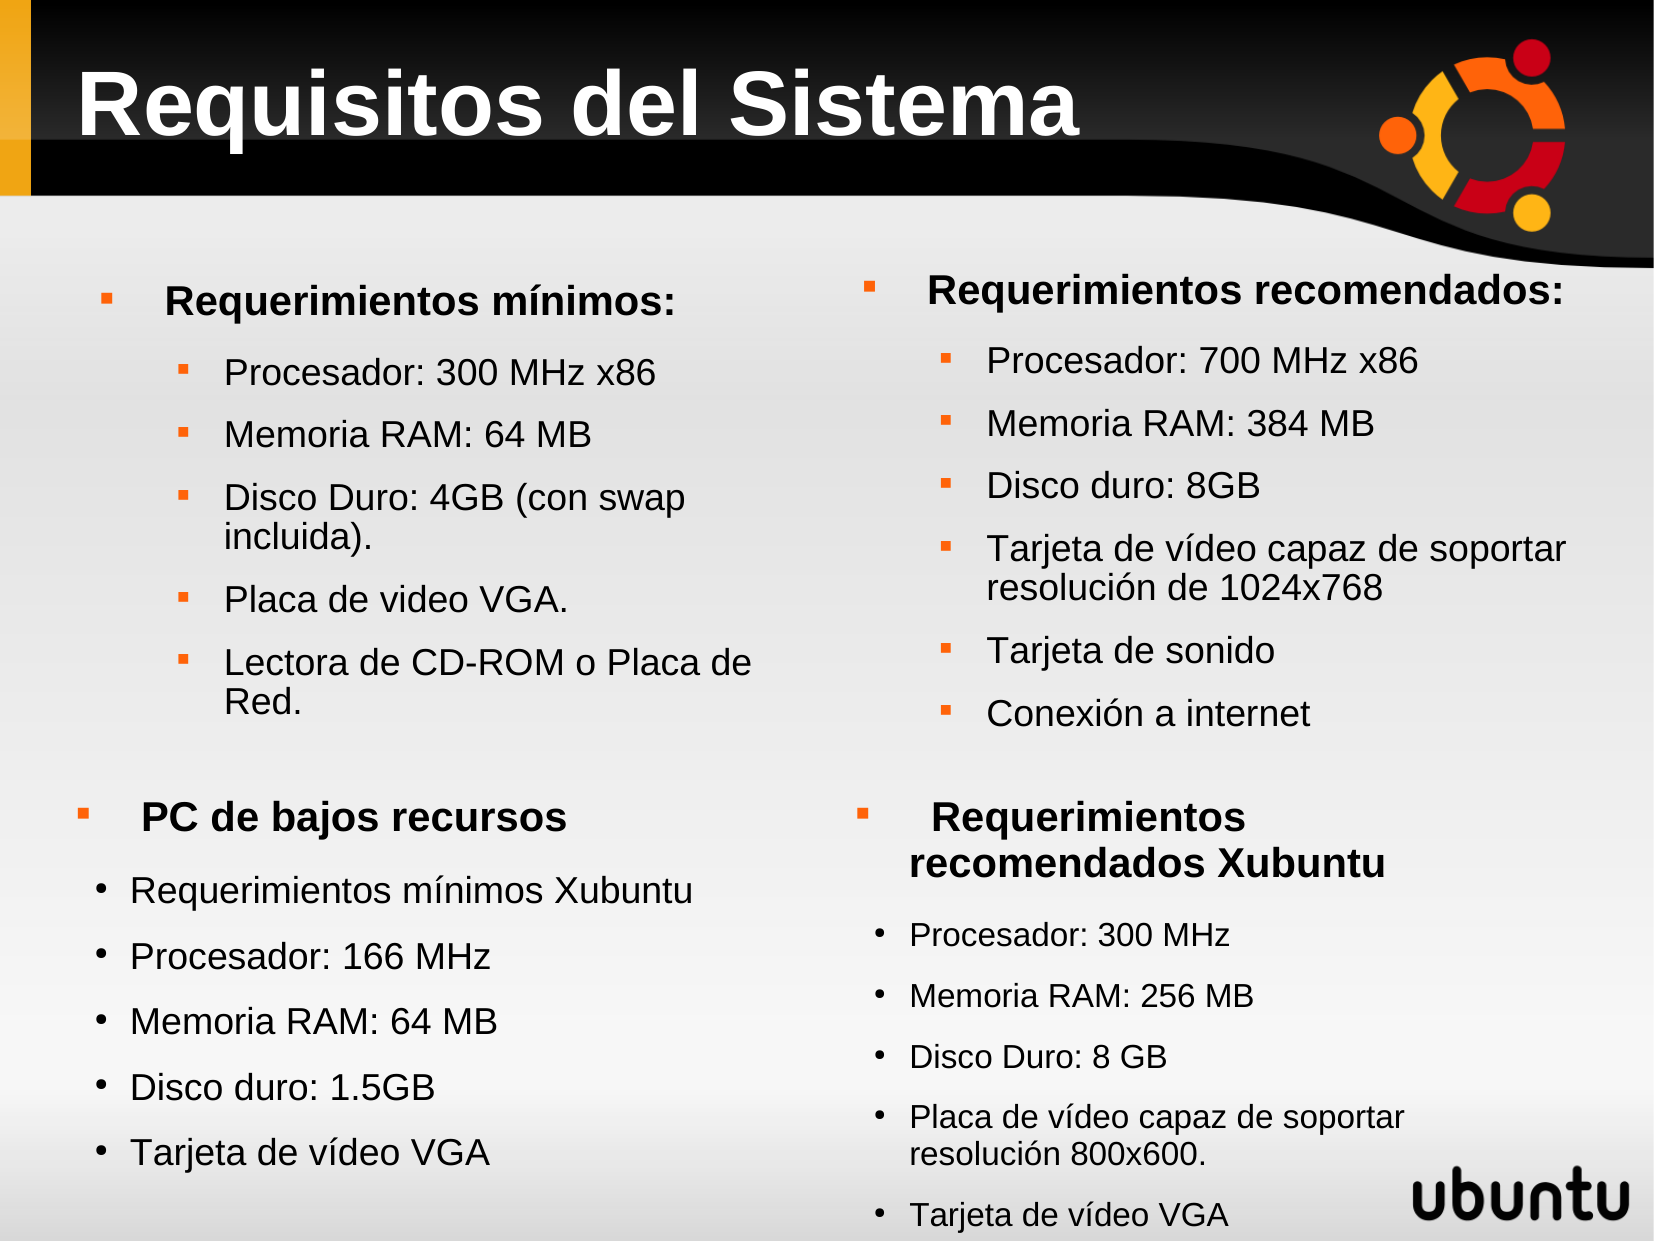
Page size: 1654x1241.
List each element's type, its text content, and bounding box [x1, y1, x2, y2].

list Requerimientos recomendados: Procesador: 700 MHz x86 Memoria RAM: 384 MB Disco duro: 8GB Tarjeta de vídeo capaz de soportar resolución de 1024x768 Tarjeta de sonido Conexión a internet [845, 266, 1572, 1071]
text_box PC de bajos recursos Requerimientos mínimos Xubuntu Procesador: 166 MHz Memoria RAM: 64 MB Disco duro: 1.5GB Tarjeta de vídeo VGA [59, 791, 768, 1238]
picture [0, 0, 1654, 1241]
text_box Requerimientos recomendados Xubuntu Procesador: 300 MHz Memoria RAM: 256 MB Disco Duro: 8 GB Placa de vídeo capaz de soportar resolución 800x600. Tarjeta de vídeo VGA [838, 791, 1548, 1241]
title Requisitos del Sistema [76, 0, 1565, 208]
list Requerimientos mínimos: Procesador: 300 MHz x86 Memoria RAM: 64 MB Disco Duro: 4GB (con swap incluida). Placa de video VGA. Lectora de CD-ROM o Placa de Red. [82, 278, 809, 1097]
